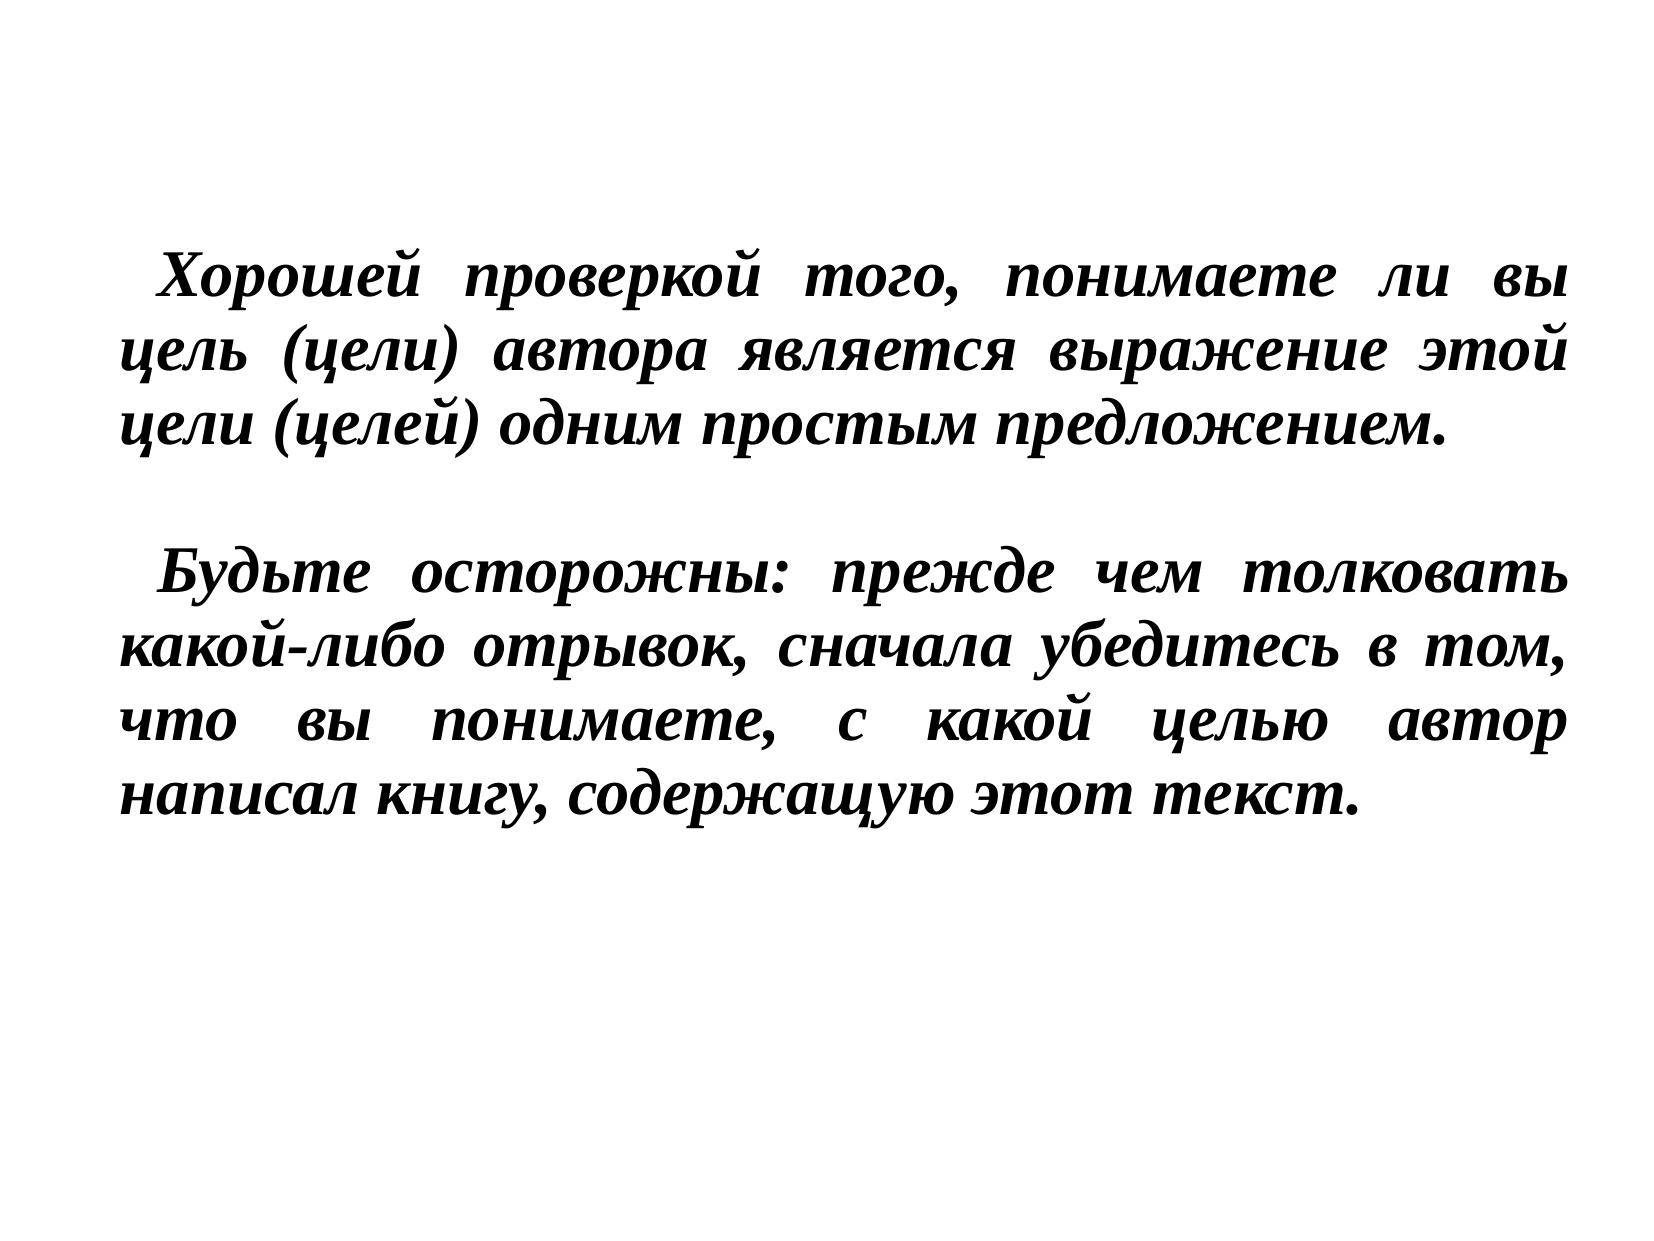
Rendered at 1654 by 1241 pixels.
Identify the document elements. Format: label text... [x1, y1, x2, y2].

subtitle Хорошей проверкой того, понимаете ли вы цель (цели) автора является выражение этой цели (целей) одним простым предложением. Будьте осторожны: прежде чем толковать какой-либо отрывок, сначала убедитесь в том, что вы понимаете, с какой целью автор написал книгу, содержащую этот текст. [82, 49, 1571, 1109]
